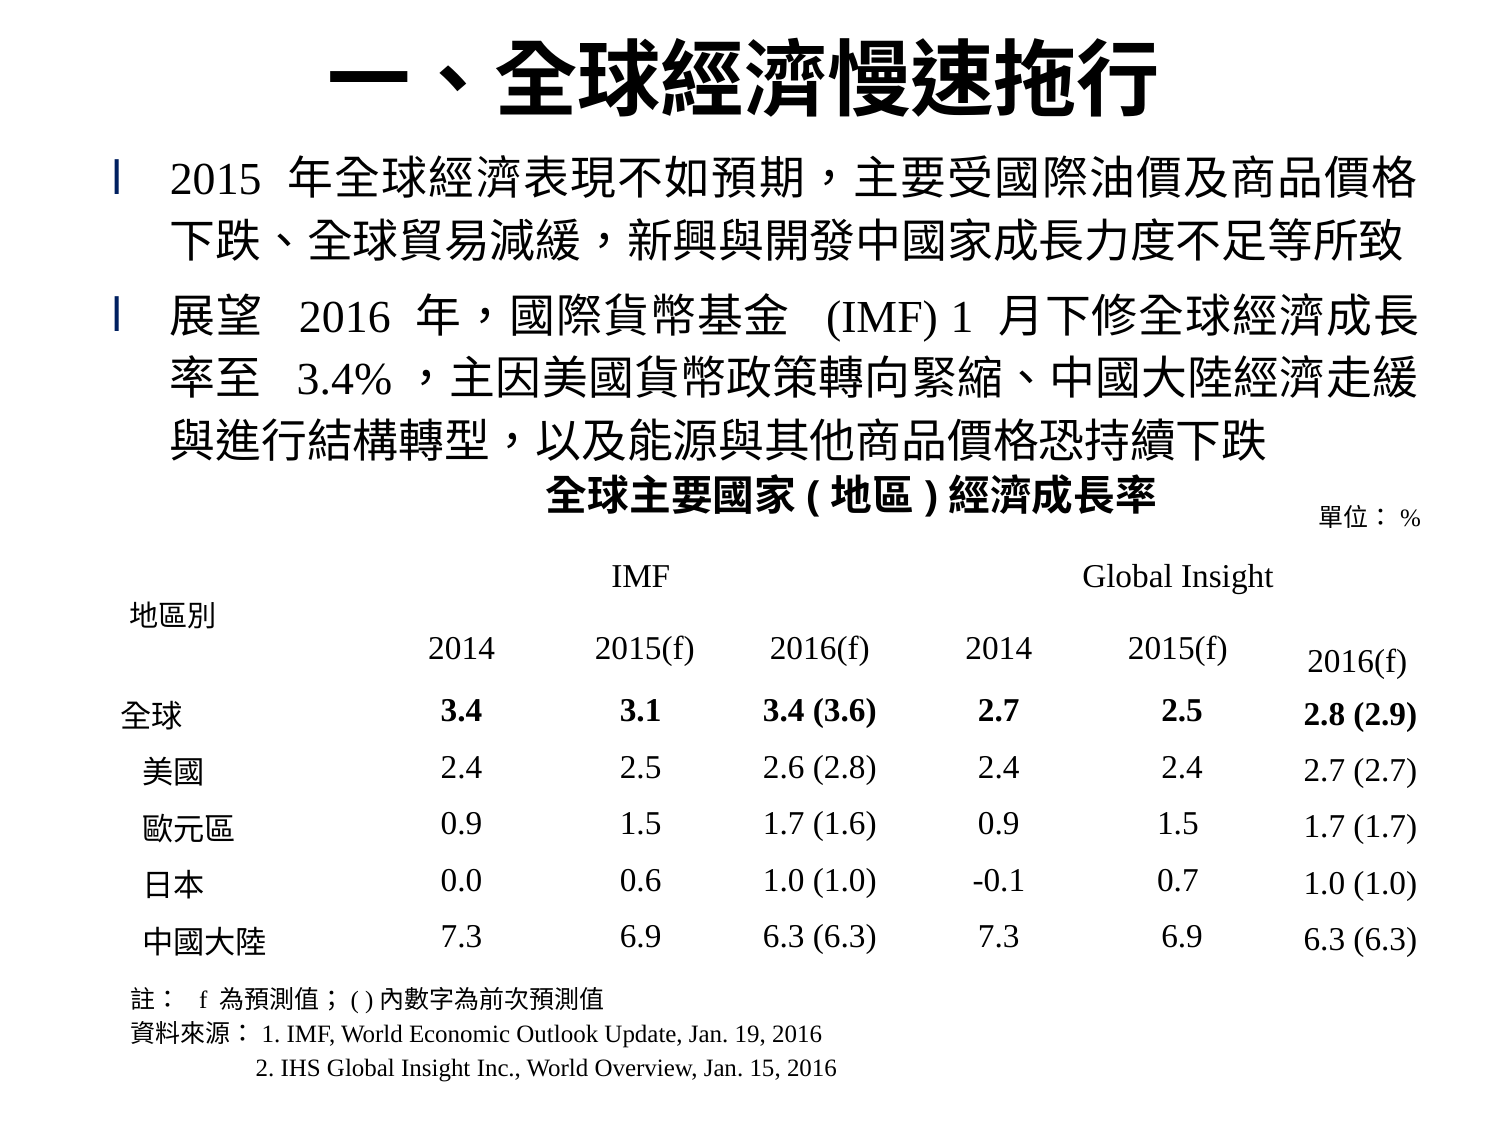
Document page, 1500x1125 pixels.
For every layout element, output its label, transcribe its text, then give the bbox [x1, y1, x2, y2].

table_header Global Insight [909, 539, 1447, 603]
table_cell 0.9 [372, 795, 551, 852]
table_cell 6.3 (6.3) [1268, 908, 1447, 965]
table_cell -0.1 [909, 852, 1088, 908]
text_box 單位：% [1260, 494, 1442, 539]
table_cell 日本 [115, 852, 372, 908]
table_cell 0.9 [909, 795, 1088, 852]
text_box 註： f 為預測值；( )內數字為前次預測值 資料來源：1. IMF, World Economic Outlook Update, Jan. 19, 2016 2. IHS Global Insight Inc., World Overview, Jan. 15, 2016 [115, 976, 1409, 1090]
table_cell 2015(f) [1088, 603, 1268, 682]
table_cell 2.8 (2.9) [1268, 682, 1447, 739]
table_cell 0.7 [1088, 852, 1268, 908]
table_cell 2.6 (2.8) [730, 739, 909, 795]
table_cell 6.9 [1088, 908, 1268, 965]
table_header IMF [372, 539, 909, 603]
table_cell 2015(f) [551, 603, 730, 682]
table_cell 2.4 [1088, 739, 1268, 795]
table_cell 1.0 (1.0) [730, 852, 909, 908]
table_cell 2.5 [1088, 682, 1268, 739]
table_cell 2014 [909, 603, 1088, 682]
table_header 地區別 [115, 539, 372, 682]
table_cell 0.6 [551, 852, 730, 908]
text_box 2015 年全球經濟表現不如預期，主要受國際油價及商品價格下跌、全球貿易減緩，新興與開發中國家成長力度不足等所致 展望 2016 年，國際貨幣基金 (IMF) 1 月下修全球經濟成長率至 3.4%，主因美國貨幣政策轉向緊縮、中國大陸經濟走緩與進行結構轉型，以及能源與其他商品價格恐持續下跌 [76, 150, 1442, 462]
table_cell 全球 [115, 682, 372, 739]
table_cell 中國大陸 [115, 908, 372, 965]
table_cell 0.0 [372, 852, 551, 908]
table_cell 2014 [372, 603, 551, 682]
table_cell 2.5 [551, 739, 730, 795]
table_cell 歐元區 [115, 795, 372, 852]
table_cell 2016(f) [730, 603, 909, 682]
table_cell 2016(f) [1268, 603, 1447, 682]
table_cell 2.7 (2.7) [1268, 739, 1447, 795]
table_cell 2.4 [372, 739, 551, 795]
table_cell 3.1 [551, 682, 730, 739]
table_cell 1.7 (1.6) [730, 795, 909, 852]
table_cell 7.3 [909, 908, 1088, 965]
table_cell 2.7 [909, 682, 1088, 739]
table_cell 1.7 (1.7) [1268, 795, 1447, 852]
text_box 一、全球經濟慢速拖行 [17, 19, 1471, 150]
table_cell 美國 [115, 739, 372, 795]
table_cell 6.9 [551, 908, 730, 965]
table_cell 1.5 [1088, 795, 1268, 852]
text_box 全球主要國家(地區)經濟成長率 [442, 461, 1261, 527]
table_cell 6.3 (6.3) [730, 908, 909, 965]
table_cell 3.4 (3.6) [730, 682, 909, 739]
table_cell 1.0 (1.0) [1268, 852, 1447, 908]
table_cell 3.4 [372, 682, 551, 739]
table_cell 7.3 [372, 908, 551, 965]
table_cell 1.5 [551, 795, 730, 852]
table_cell 2.4 [909, 739, 1088, 795]
